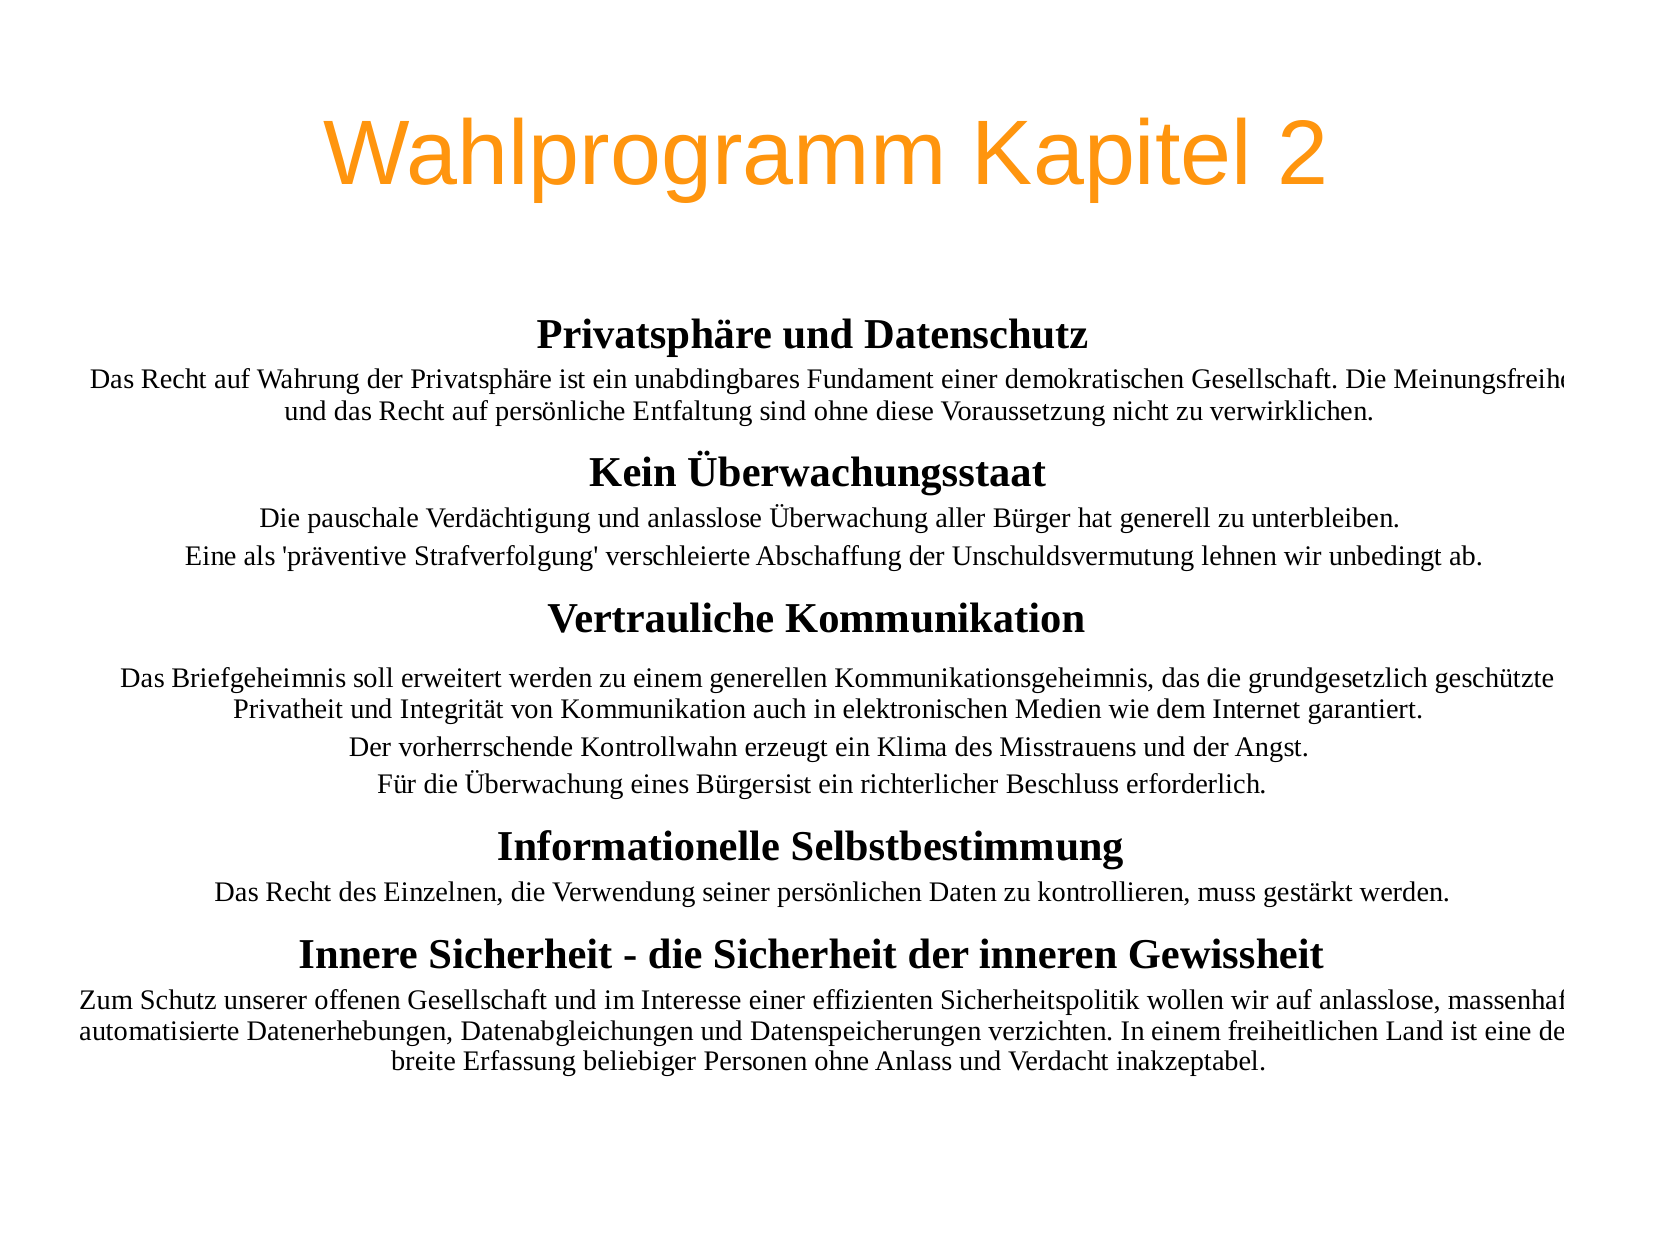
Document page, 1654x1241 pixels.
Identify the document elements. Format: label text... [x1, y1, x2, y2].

title Wahlprogramm Kapitel 2 [82, 56, 1571, 250]
chart [76, 295, 1564, 1113]
